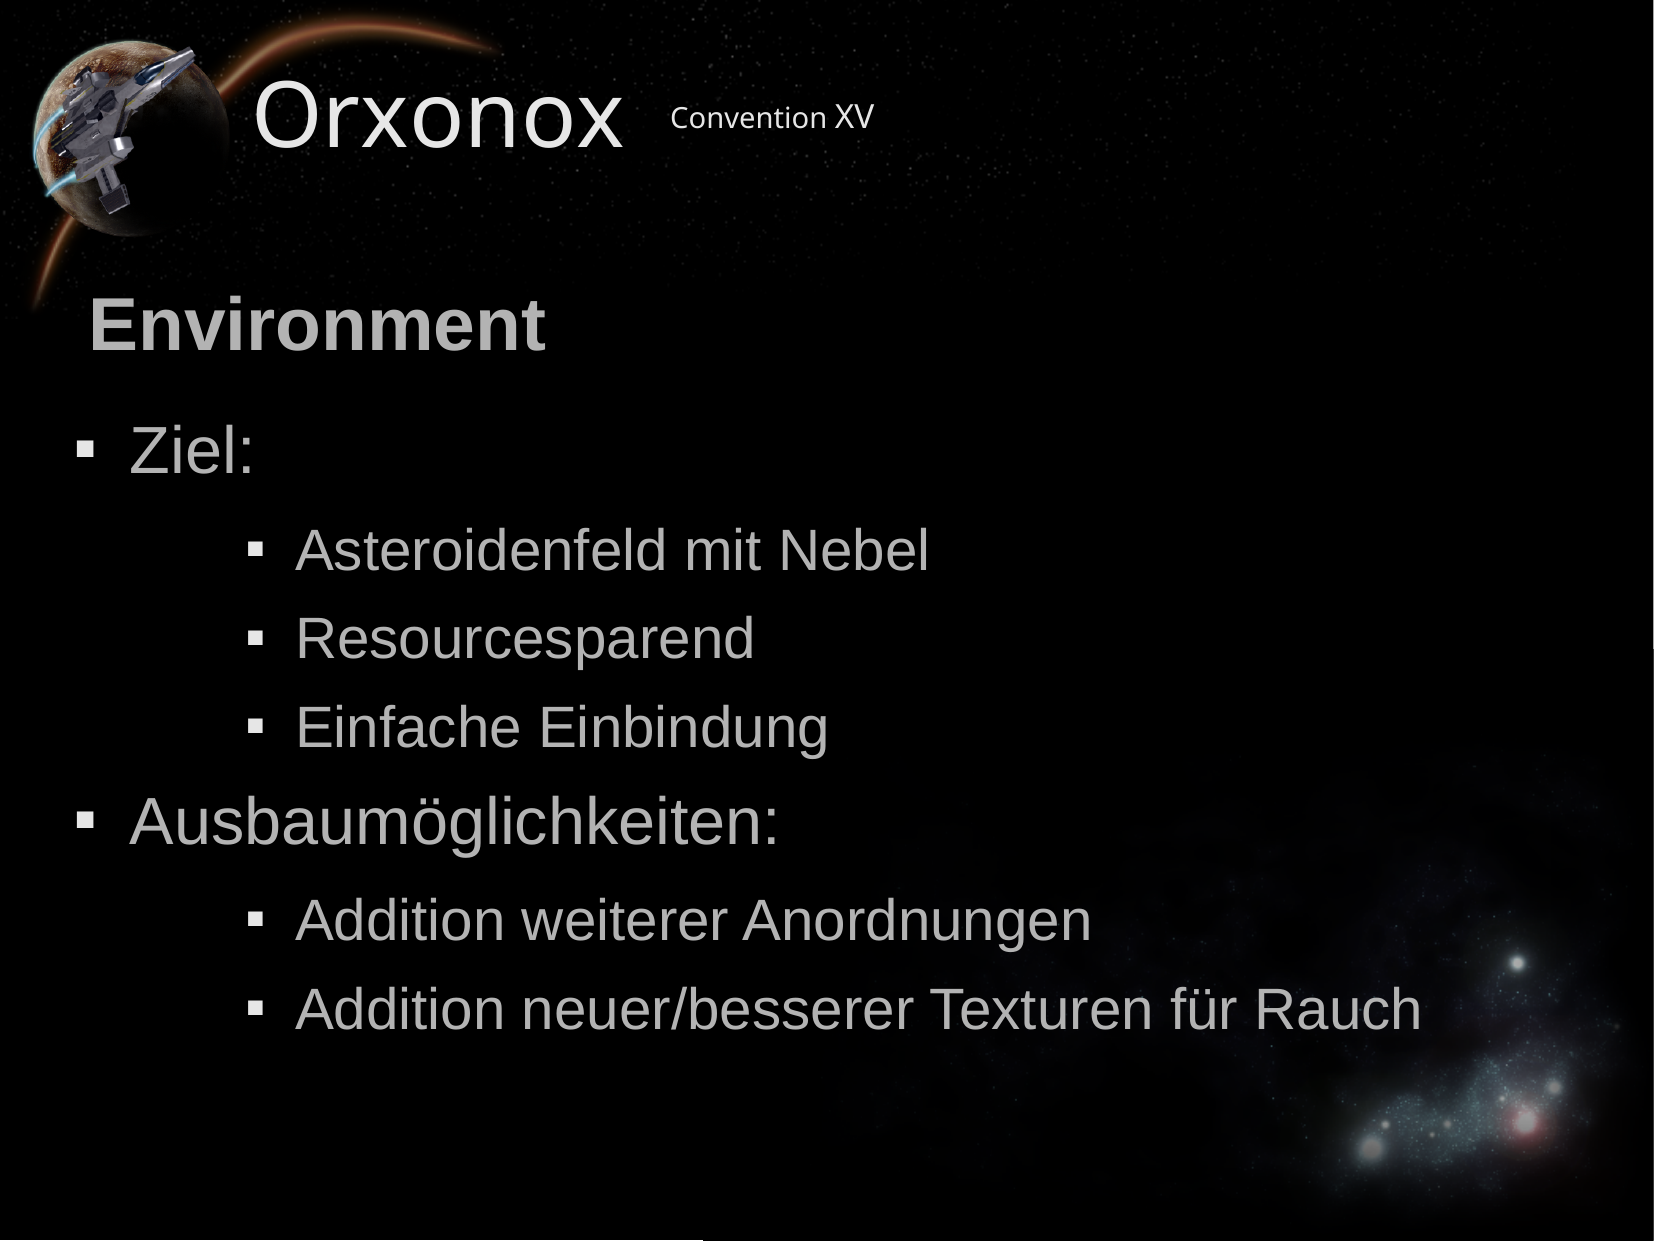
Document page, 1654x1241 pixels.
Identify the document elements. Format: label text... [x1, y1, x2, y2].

picture [703, 649, 1654, 1241]
picture [0, 0, 1607, 443]
title Environment [88, 273, 1577, 377]
list Ziel: Asteroidenfeld mit Nebel Resourcesparend Einfache Einbindung Ausbaumöglichkeiten: Addition weiterer Anordnungen Addition neuer/besserer Texturen für Rauch [59, 413, 1548, 1188]
